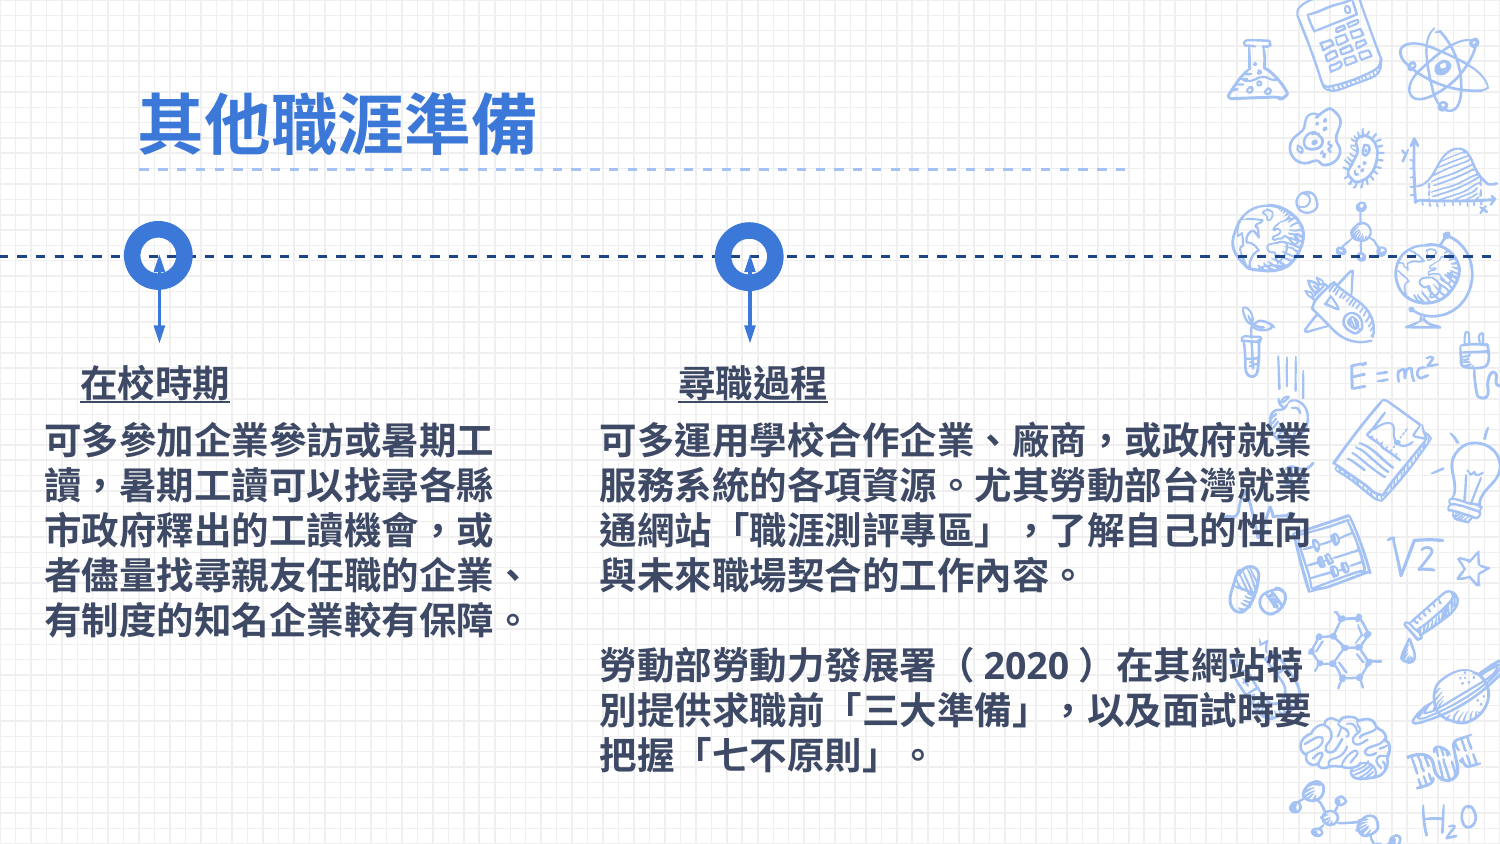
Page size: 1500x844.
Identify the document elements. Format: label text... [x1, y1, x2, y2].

text_box 尋職過程 [663, 345, 869, 401]
title 其他職涯準備 [122, 36, 1131, 178]
text_box [714, 222, 784, 292]
text_box 可多運用學校合作企業、廠商，或政府就業服務系統的各項資源。尤其勞動部台灣就業通網站「職涯測評專區」，了解自己的性向與未來職場契合的工作內容。 勞動部勞動力發展署（2020）在其網站特別提供求職前「三大準備」，以及面試時要把握「七不原則」。 [584, 401, 1341, 777]
text_box [123, 220, 193, 290]
list 可多參加企業參訪或暑期工讀，暑期工讀可以找尋各縣市政府釋出的工讀機會，或者儘量找尋親友任職的企業、有制度的知名企業較有保障。 [29, 401, 526, 777]
text_box 在校時期 [64, 345, 270, 401]
